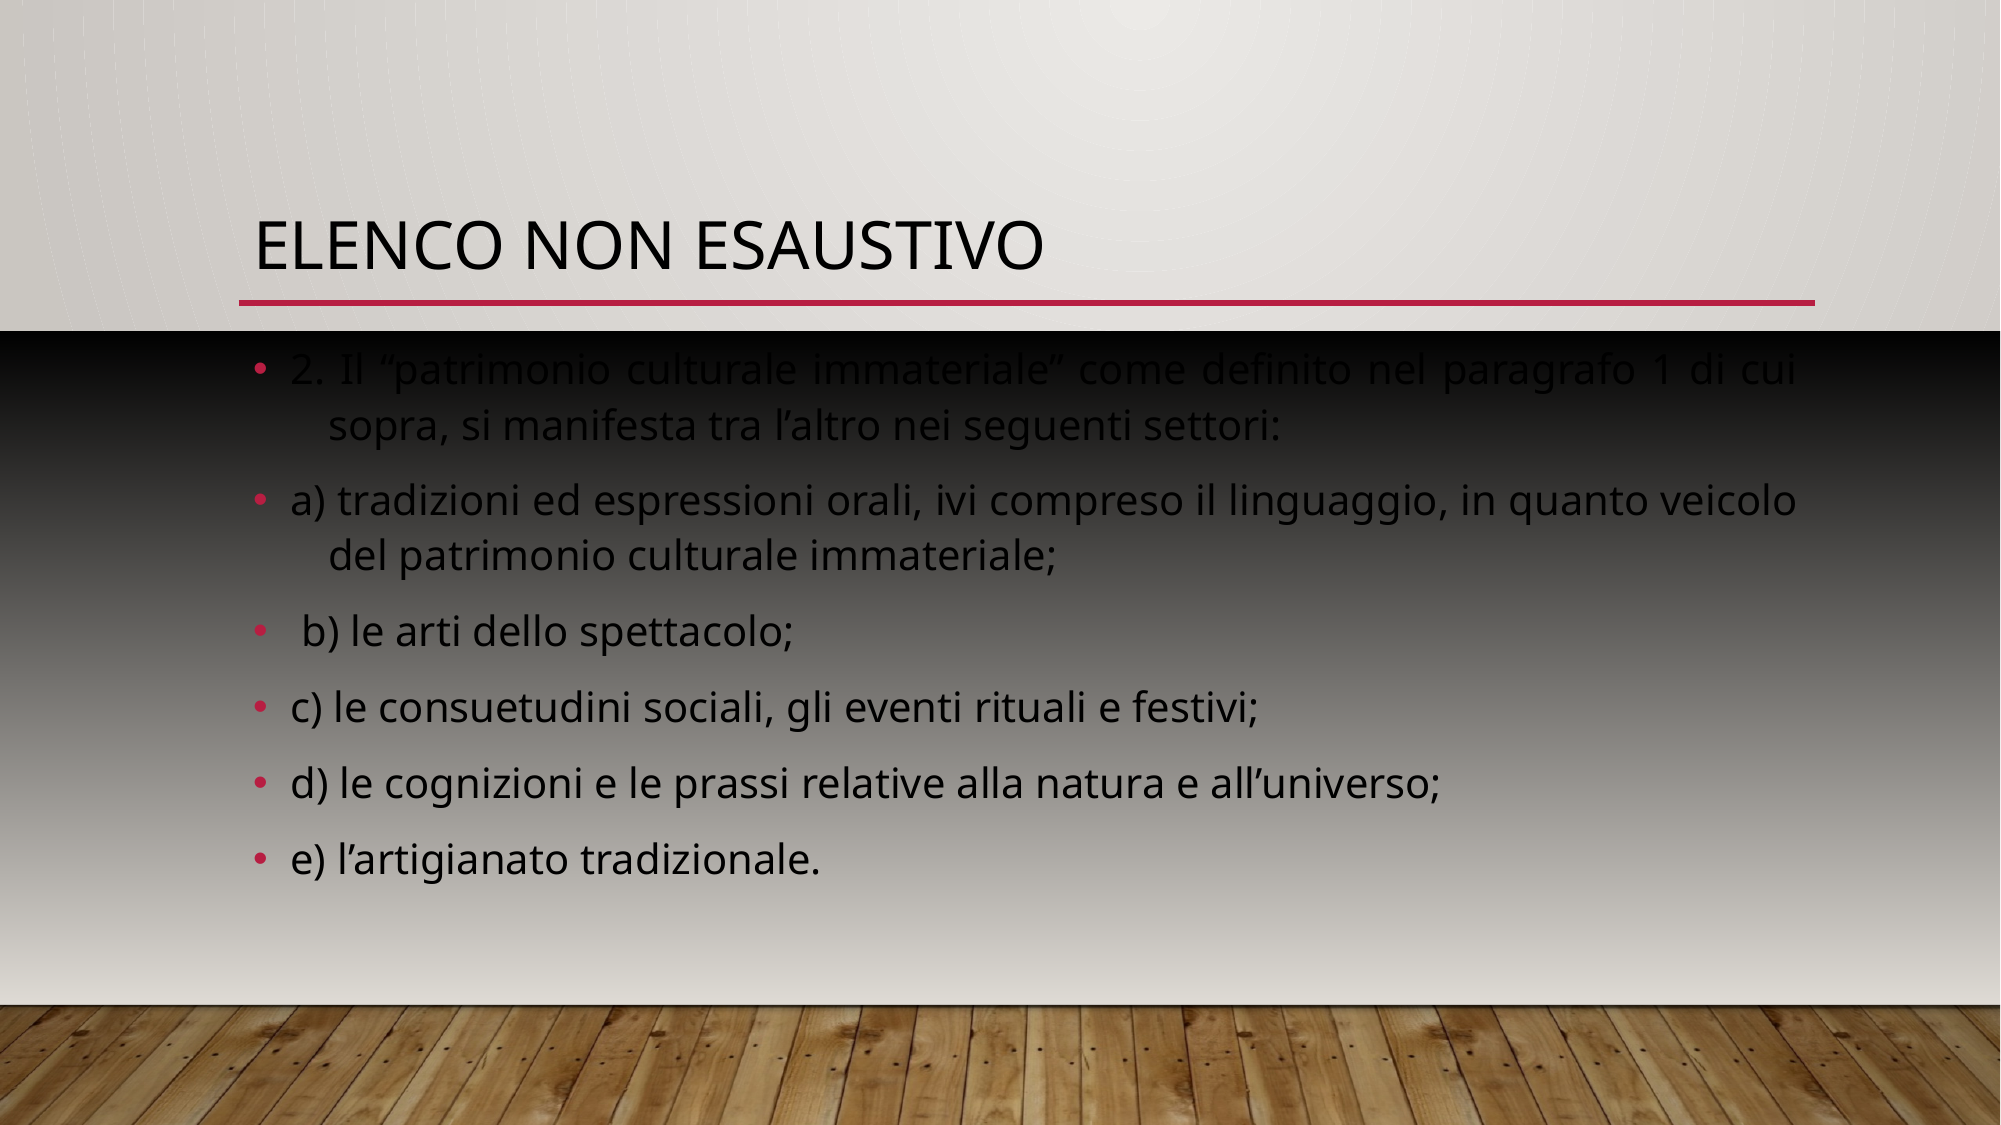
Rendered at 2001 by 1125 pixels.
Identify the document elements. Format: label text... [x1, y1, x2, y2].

title Elenco non esaustivo [238, 131, 1814, 305]
list 2. Il “patrimonio culturale immateriale” come definito nel paragrafo 1 di cui sopra, si manifesta tra l’altro nei seguenti settori: a) tradizioni ed espressioni orali, ivi compreso il linguaggio, in quanto veicolo del patrimonio culturale immateriale; b) le arti dello spettacolo; c) le consuetudini sociali, gli eventi rituali e festivi; d) le cognizioni e le prassi relative alla natura e all’universo; e) l’artigianato tradizionale. [238, 330, 1814, 897]
